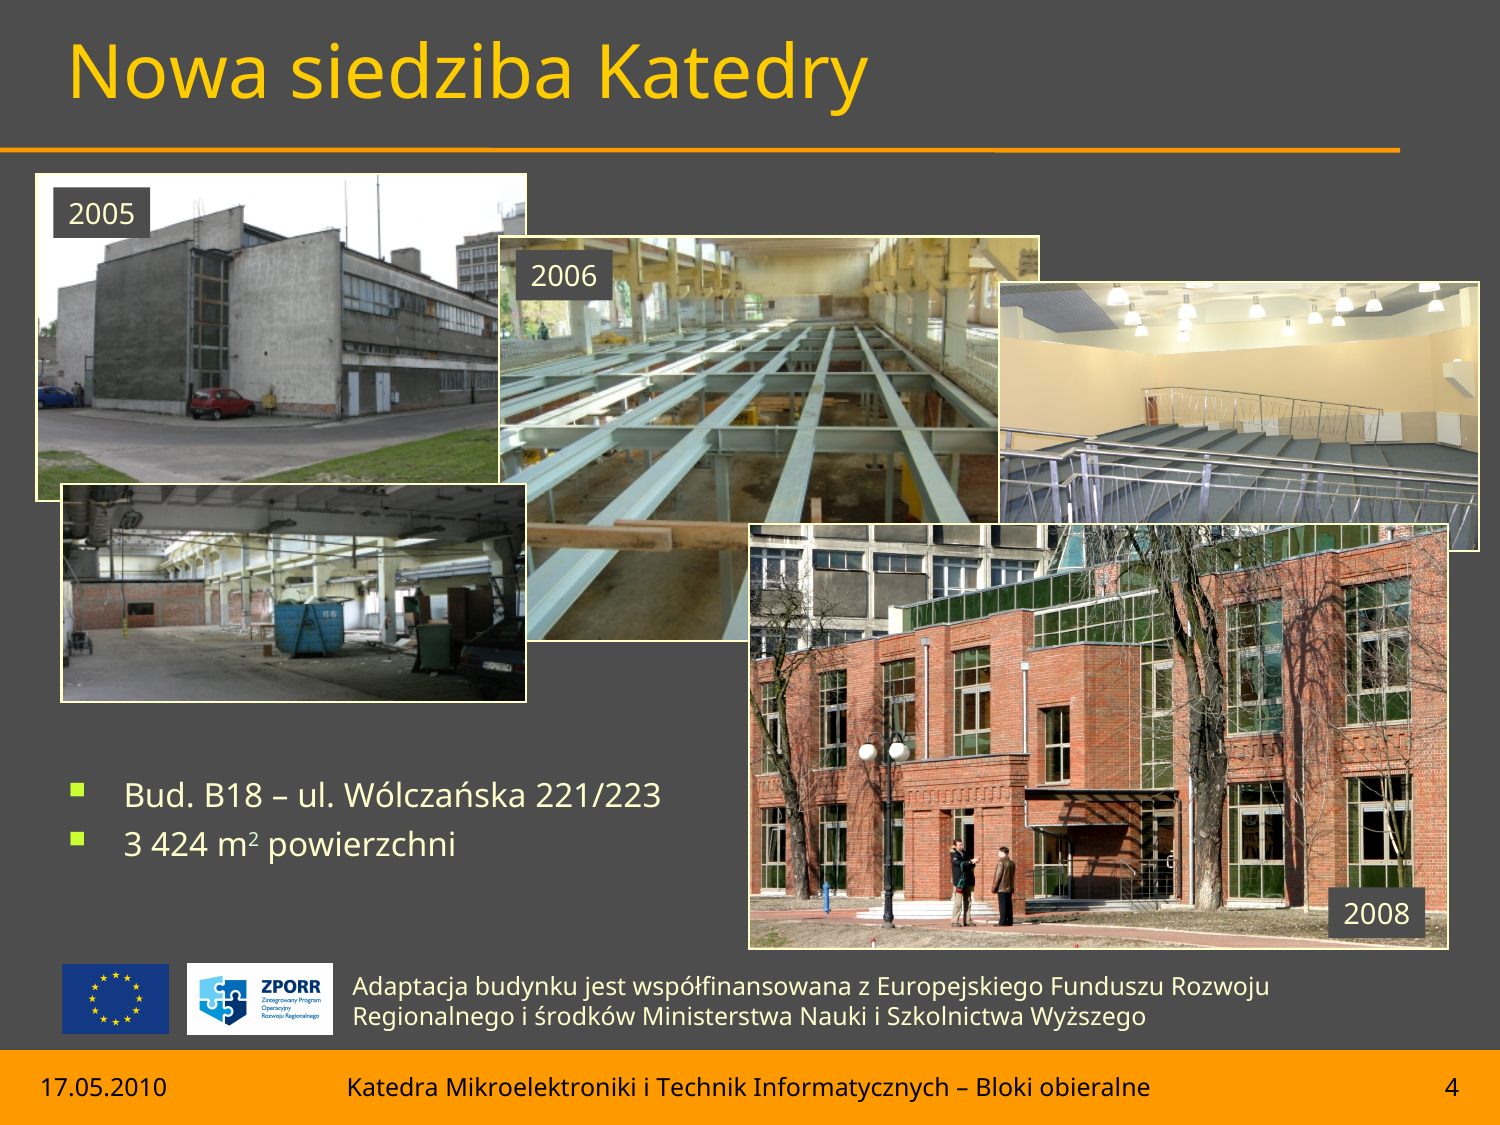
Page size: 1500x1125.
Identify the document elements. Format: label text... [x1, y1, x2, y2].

picture [62, 485, 526, 701]
picture [187, 963, 333, 1035]
list Bud. B18 – ul. Wólczańska 221/223 3 424 m2 powierzchni [53, 767, 825, 983]
picture [37, 174, 526, 501]
picture [62, 963, 169, 1035]
text_box 2008 [1328, 887, 1426, 938]
title Nowa siedziba Katedry [52, 12, 1469, 127]
text_box 2005 [53, 187, 151, 238]
picture [750, 525, 1447, 948]
picture [999, 282, 1479, 550]
picture [500, 237, 1038, 640]
text_box Adaptacja budynku jest współfinansowana z Europejskiego Funduszu Rozwoju Regionalnego i środków Ministerstwa Nauki i Szkolnictwa Wyższego [337, 962, 1451, 1038]
text_box 2006 [515, 249, 613, 301]
